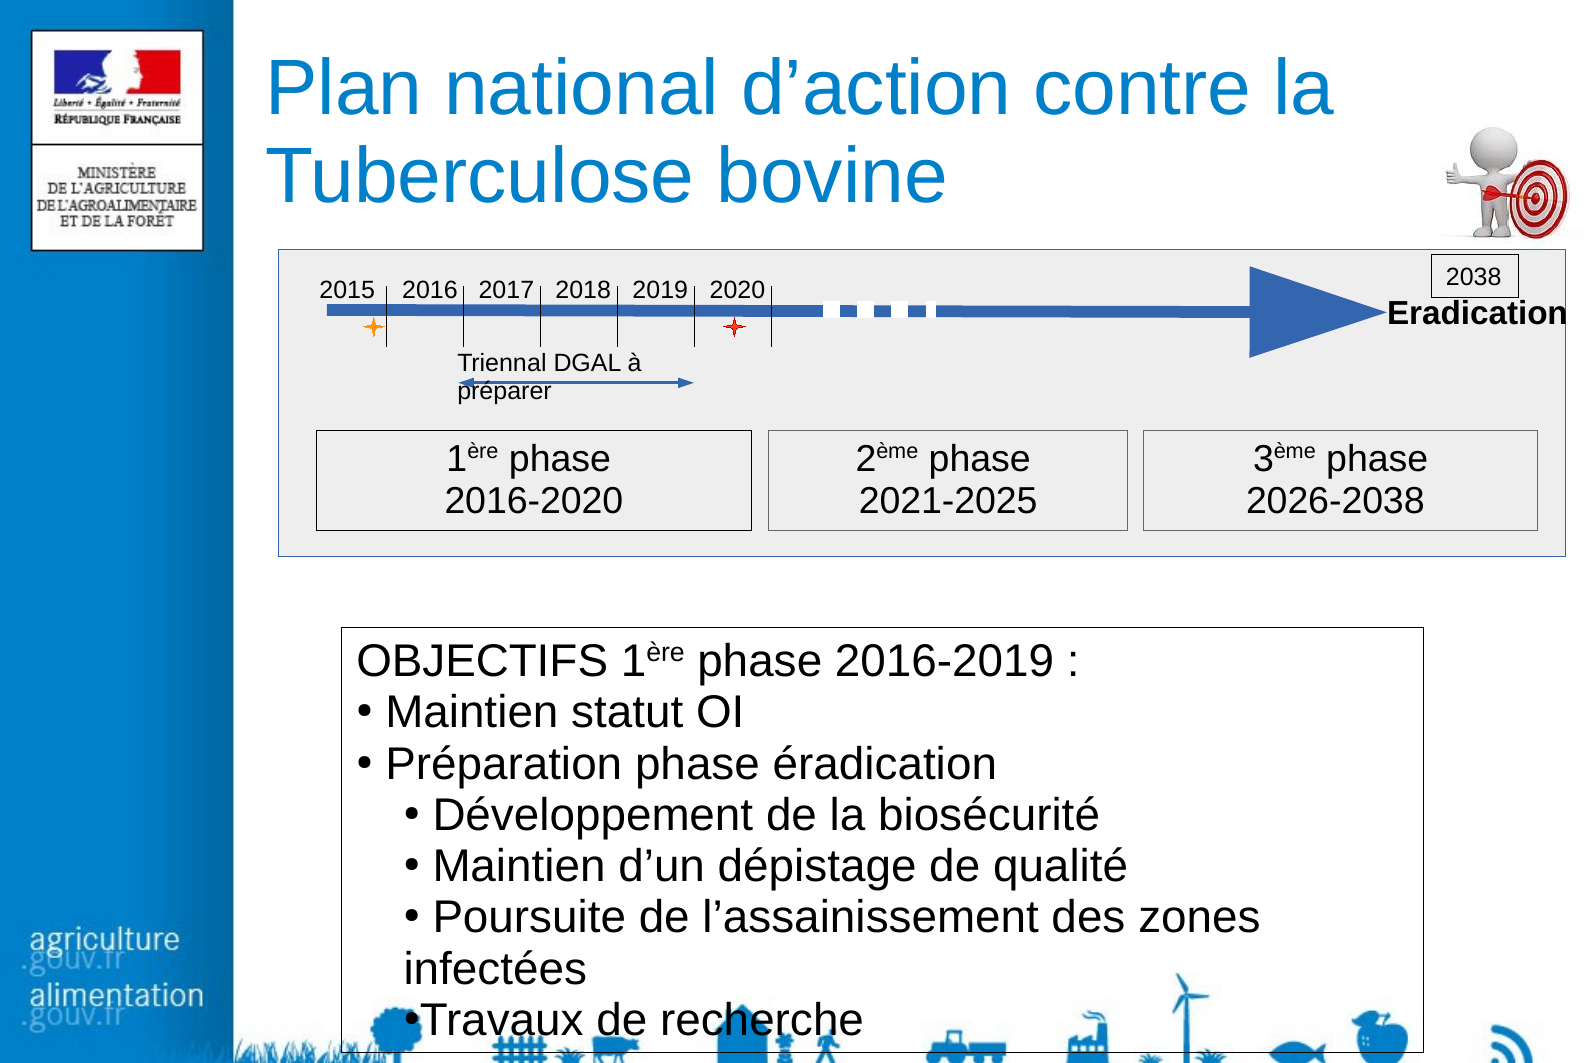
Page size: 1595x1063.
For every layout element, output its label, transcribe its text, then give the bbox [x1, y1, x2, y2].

text_box 2019 [617, 268, 694, 312]
text_box 1ère phase 2016-2020 [316, 430, 752, 531]
text_box 2020 [694, 268, 798, 312]
text_box [464, 317, 540, 341]
text_box [541, 317, 617, 341]
text_box [618, 317, 694, 341]
picture [756, 1053, 953, 1063]
picture [953, 1053, 1105, 1063]
picture [0, 0, 1595, 1063]
text_box 2017 [463, 268, 540, 312]
text_box [278, 249, 1566, 557]
text_box OBJECTIFS 1ère phase 2016-2019 : Maintien statut OI Préparation phase éradication Développement de la biosécurité Maintien d’un dépistage de qualité Poursuite de l’assainissement des zones infectées Travaux de recherche [341, 627, 1424, 1053]
title Plan national d’action contre la Tuberculose bovine [265, 42, 1536, 220]
text_box 2ème phase 2021-2025 [768, 430, 1128, 531]
text_box 3ème phase 2026-2038 [1143, 430, 1538, 531]
text_box 2038 [1431, 254, 1519, 287]
text_box 2018 [540, 268, 617, 312]
text_box Triennal DGAL à préparer [442, 341, 752, 413]
text_box 2016 [387, 268, 463, 312]
text_box 2015 [304, 268, 387, 312]
text_box Eradication [1372, 287, 1595, 341]
